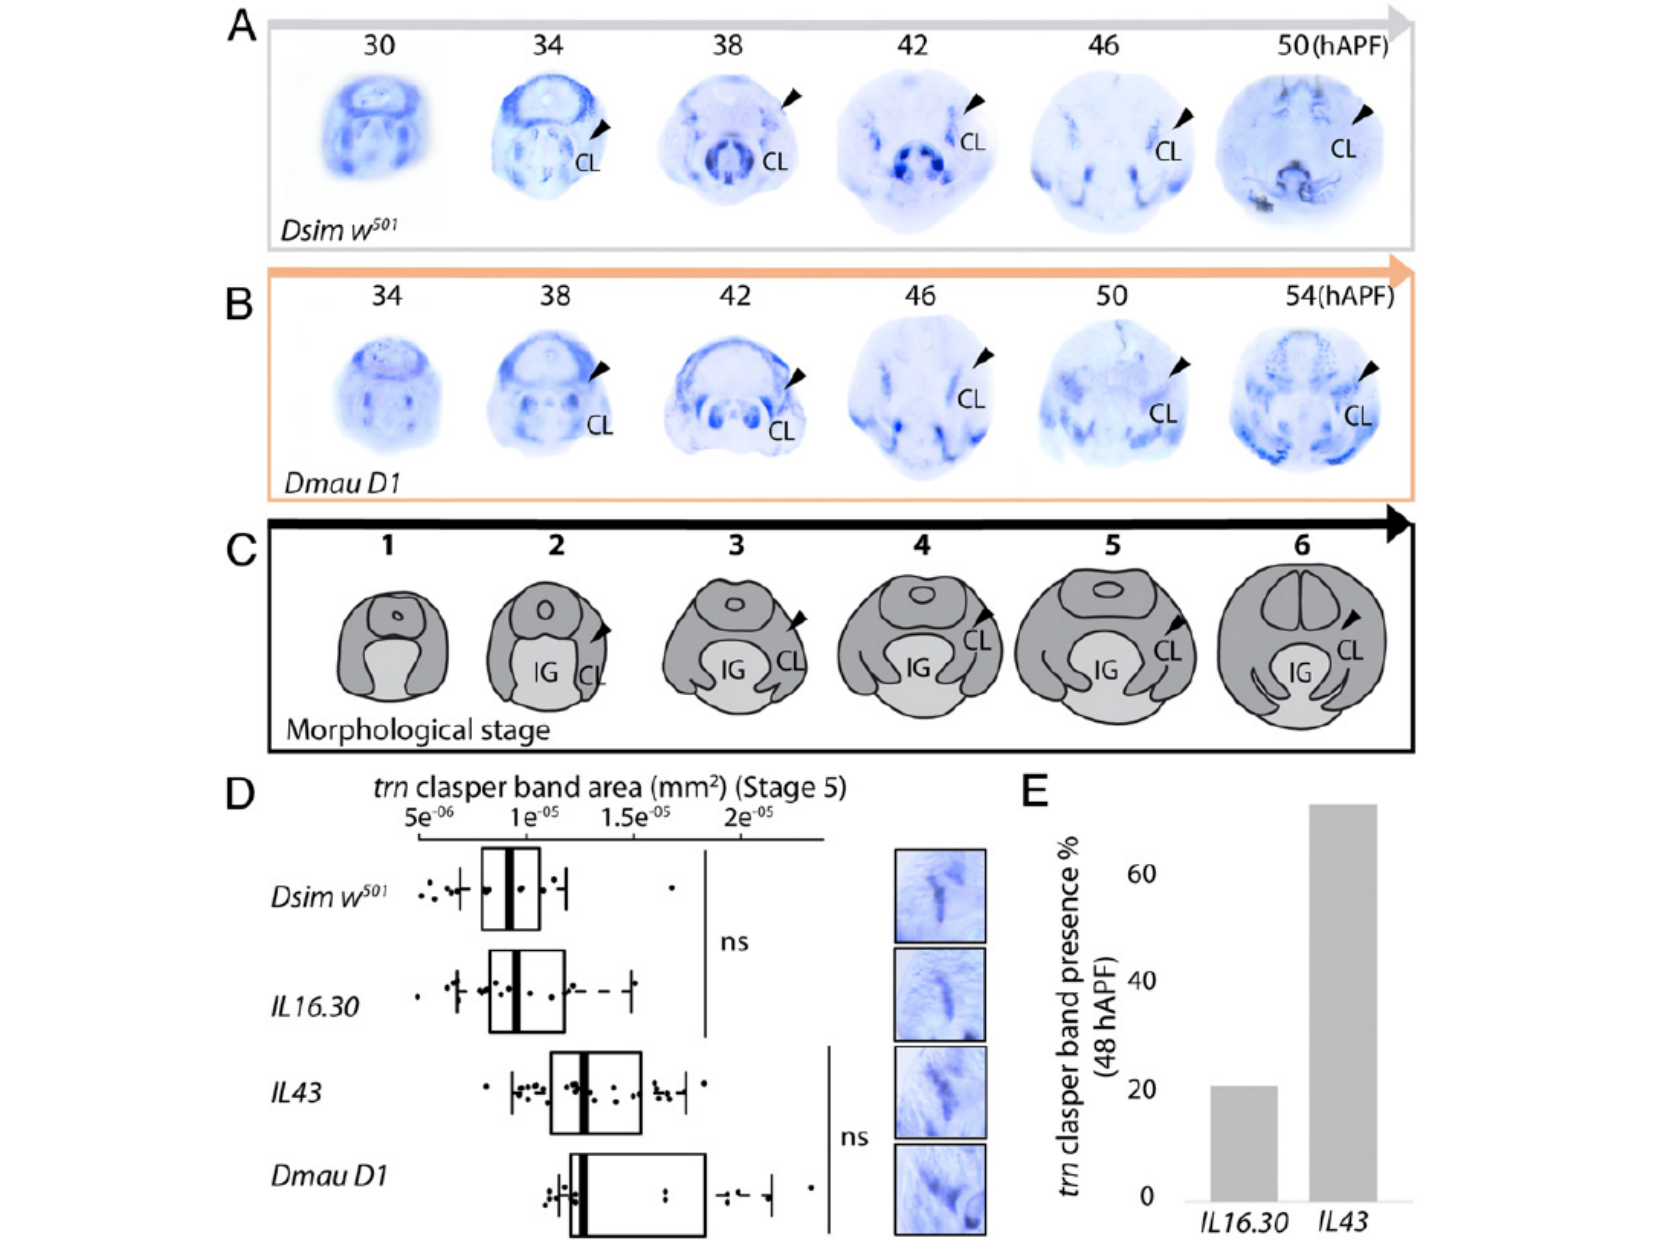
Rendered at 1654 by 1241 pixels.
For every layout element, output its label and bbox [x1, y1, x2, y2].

picture [223, 0, 1434, 1240]
